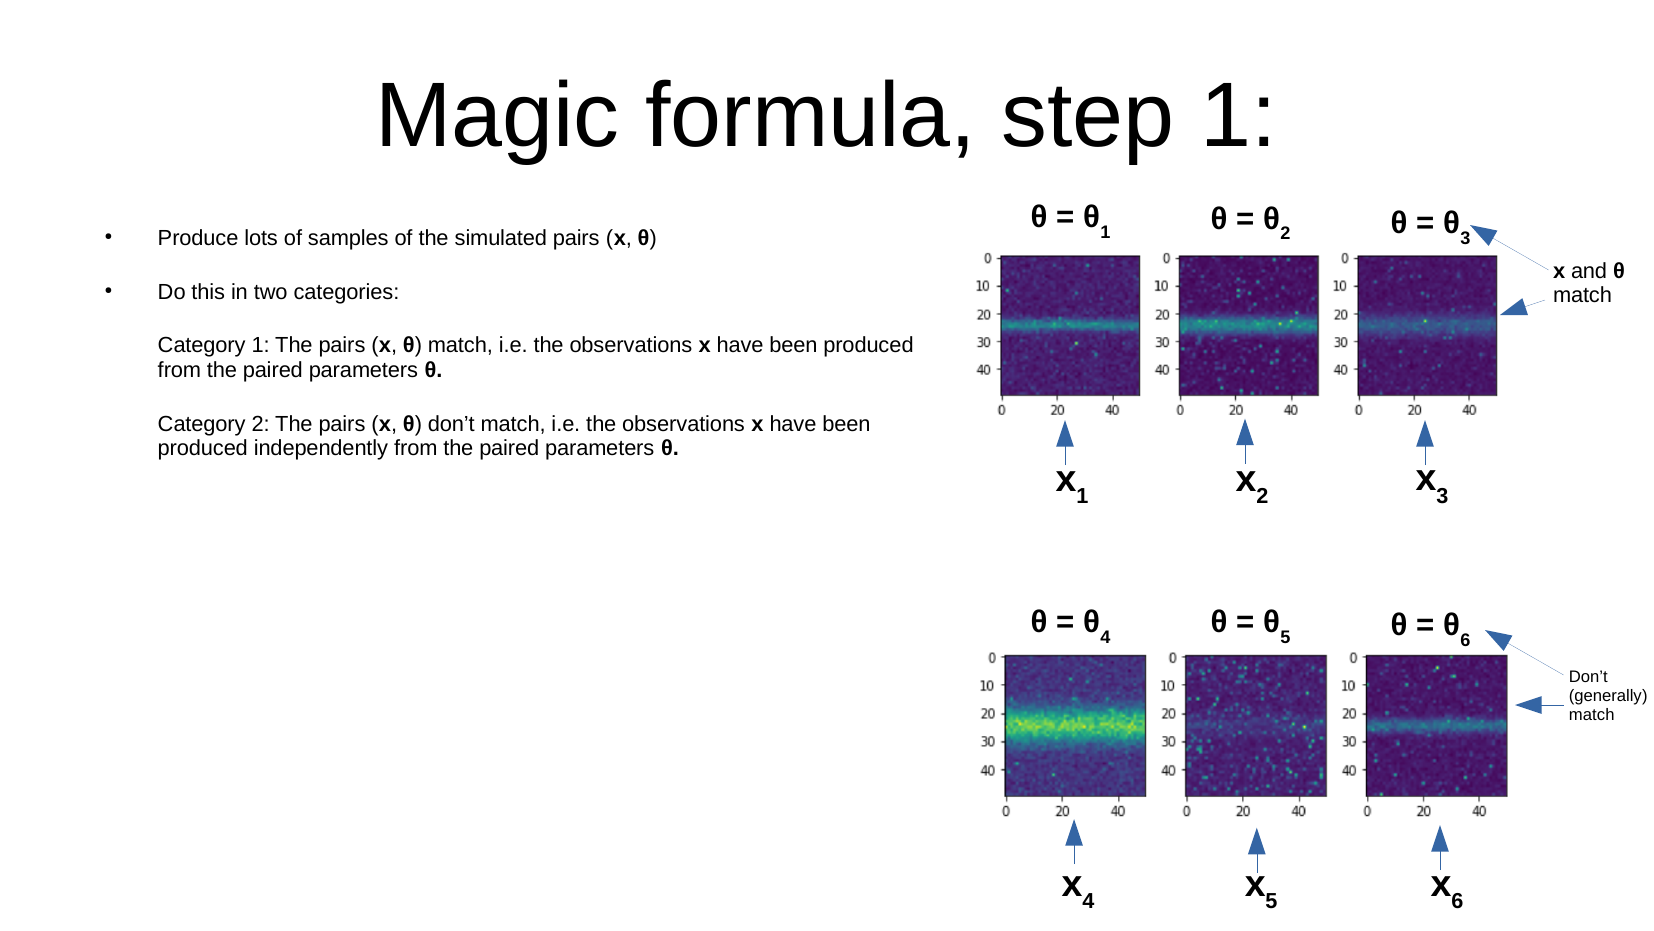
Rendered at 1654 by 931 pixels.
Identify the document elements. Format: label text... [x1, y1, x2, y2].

text_box x and θ match [1538, 251, 1654, 342]
text_box θ = θ5 [1125, 597, 1336, 661]
text_box θ = θ3 [1305, 198, 1546, 271]
text_box x3 [1400, 449, 1471, 525]
text_box x4 [1046, 855, 1116, 931]
text_box x1 [1040, 450, 1111, 526]
text_box x5 [1230, 855, 1300, 931]
text_box θ = θ6 [1305, 600, 1516, 663]
list Produce lots of samples of the simulated pairs (x, θ) Do this in two categories: Category 1: The pairs (x, θ) match, i.e. the observations x have been produced from the paired parameters θ. Category 2: The pairs (x, θ) don’t match, i.e. the observations x have been produced independently from the paired parameters θ. [86, 225, 961, 871]
text_box x2 [1220, 450, 1291, 526]
picture [960, 256, 1516, 425]
title Magic formula, step 1: [82, 37, 1571, 193]
text_box θ = θ4 [945, 597, 1125, 661]
text_box θ = θ1 [945, 192, 1156, 256]
text_box x6 [1415, 855, 1486, 931]
text_box Don’t (generally) match [1554, 660, 1654, 751]
text_box θ = θ2 [1156, 193, 1366, 256]
picture [972, 649, 1521, 826]
